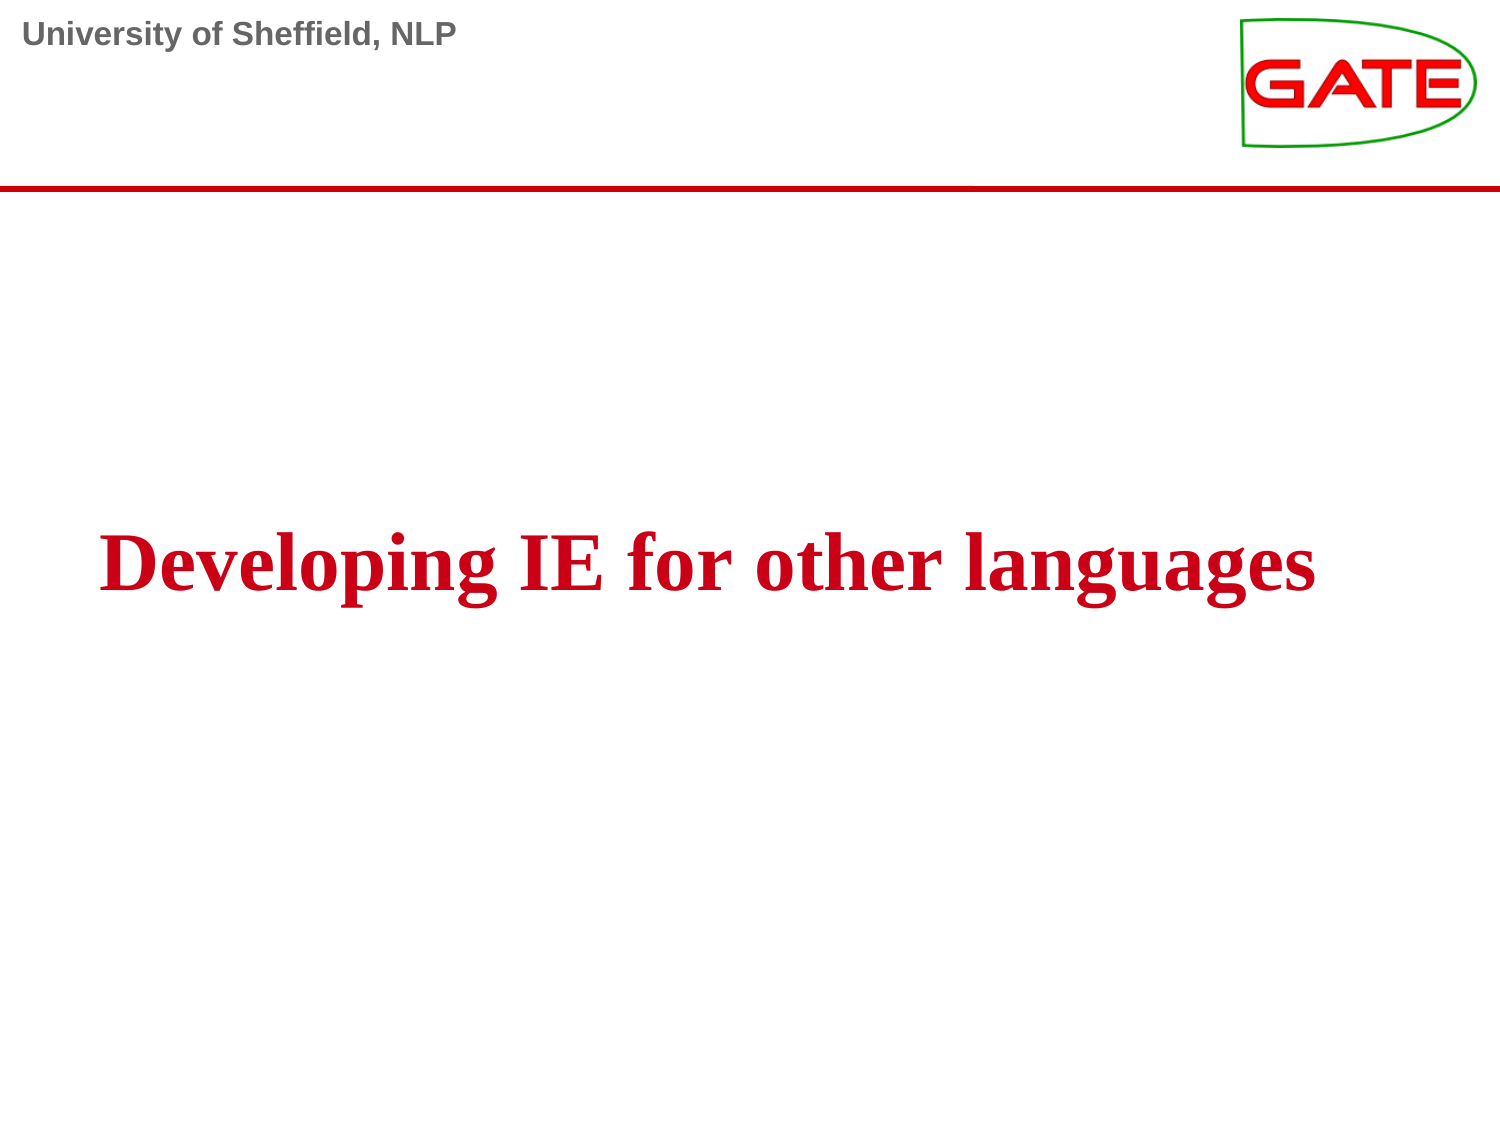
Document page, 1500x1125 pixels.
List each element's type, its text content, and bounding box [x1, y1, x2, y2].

text_box Developing IE for other languages [37, 7, 1381, 1100]
picture [1381, 18, 1477, 148]
